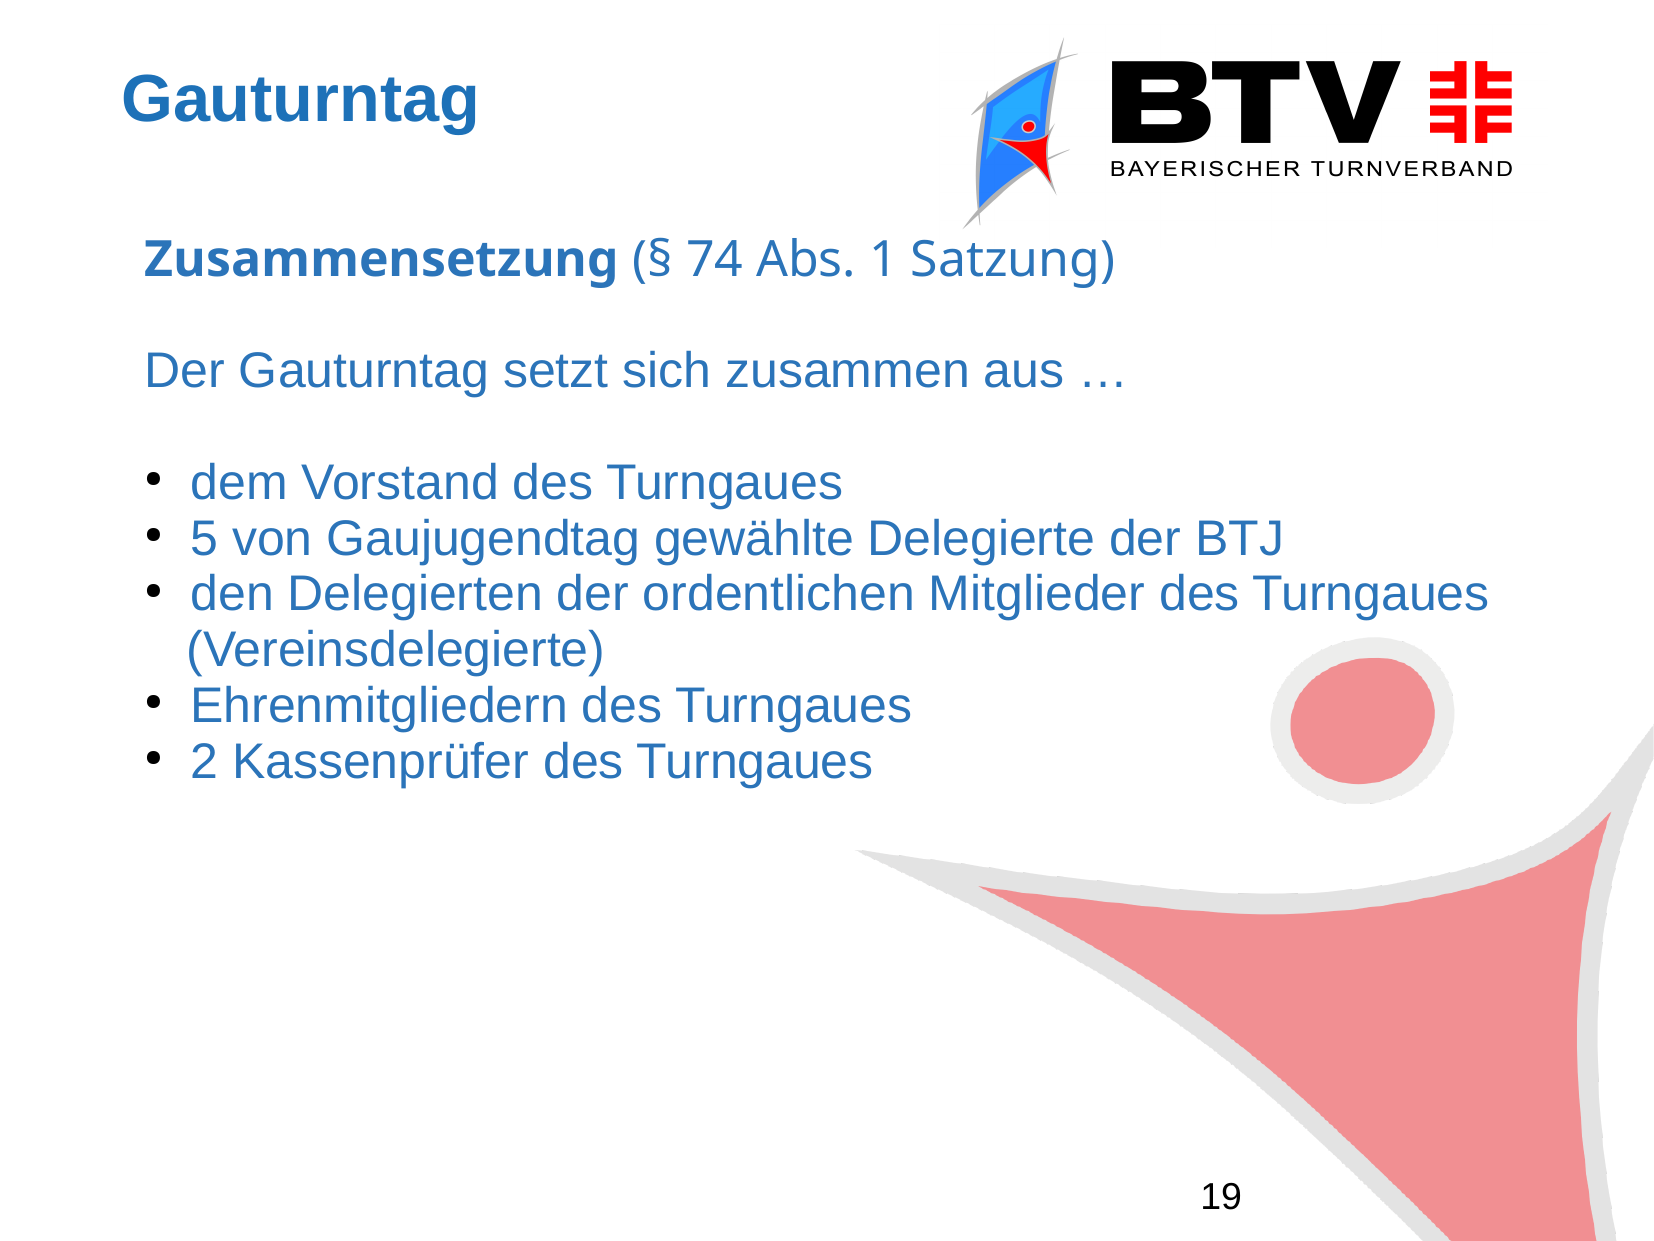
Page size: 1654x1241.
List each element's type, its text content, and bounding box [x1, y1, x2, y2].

subtitle Zusammensetzung (§ 74 Abs. 1 Satzung) Der Gauturntag setzt sich zusammen aus … dem Vorstand des Turngaues 5 von Gaujugendtag gewählte Delegierte der BTJ den Delegierten der ordentlichen Mitglieder des Turngaues (Vereinsdelegierte) Ehrenmitgliedern des Turngaues 2 Kassenprüfer des Turngaues [129, 224, 1595, 1111]
picture [939, 24, 1548, 224]
picture [854, 637, 1654, 1241]
text_box <Nummer> [1185, 1169, 1571, 1216]
title Gauturntag [106, 54, 892, 201]
